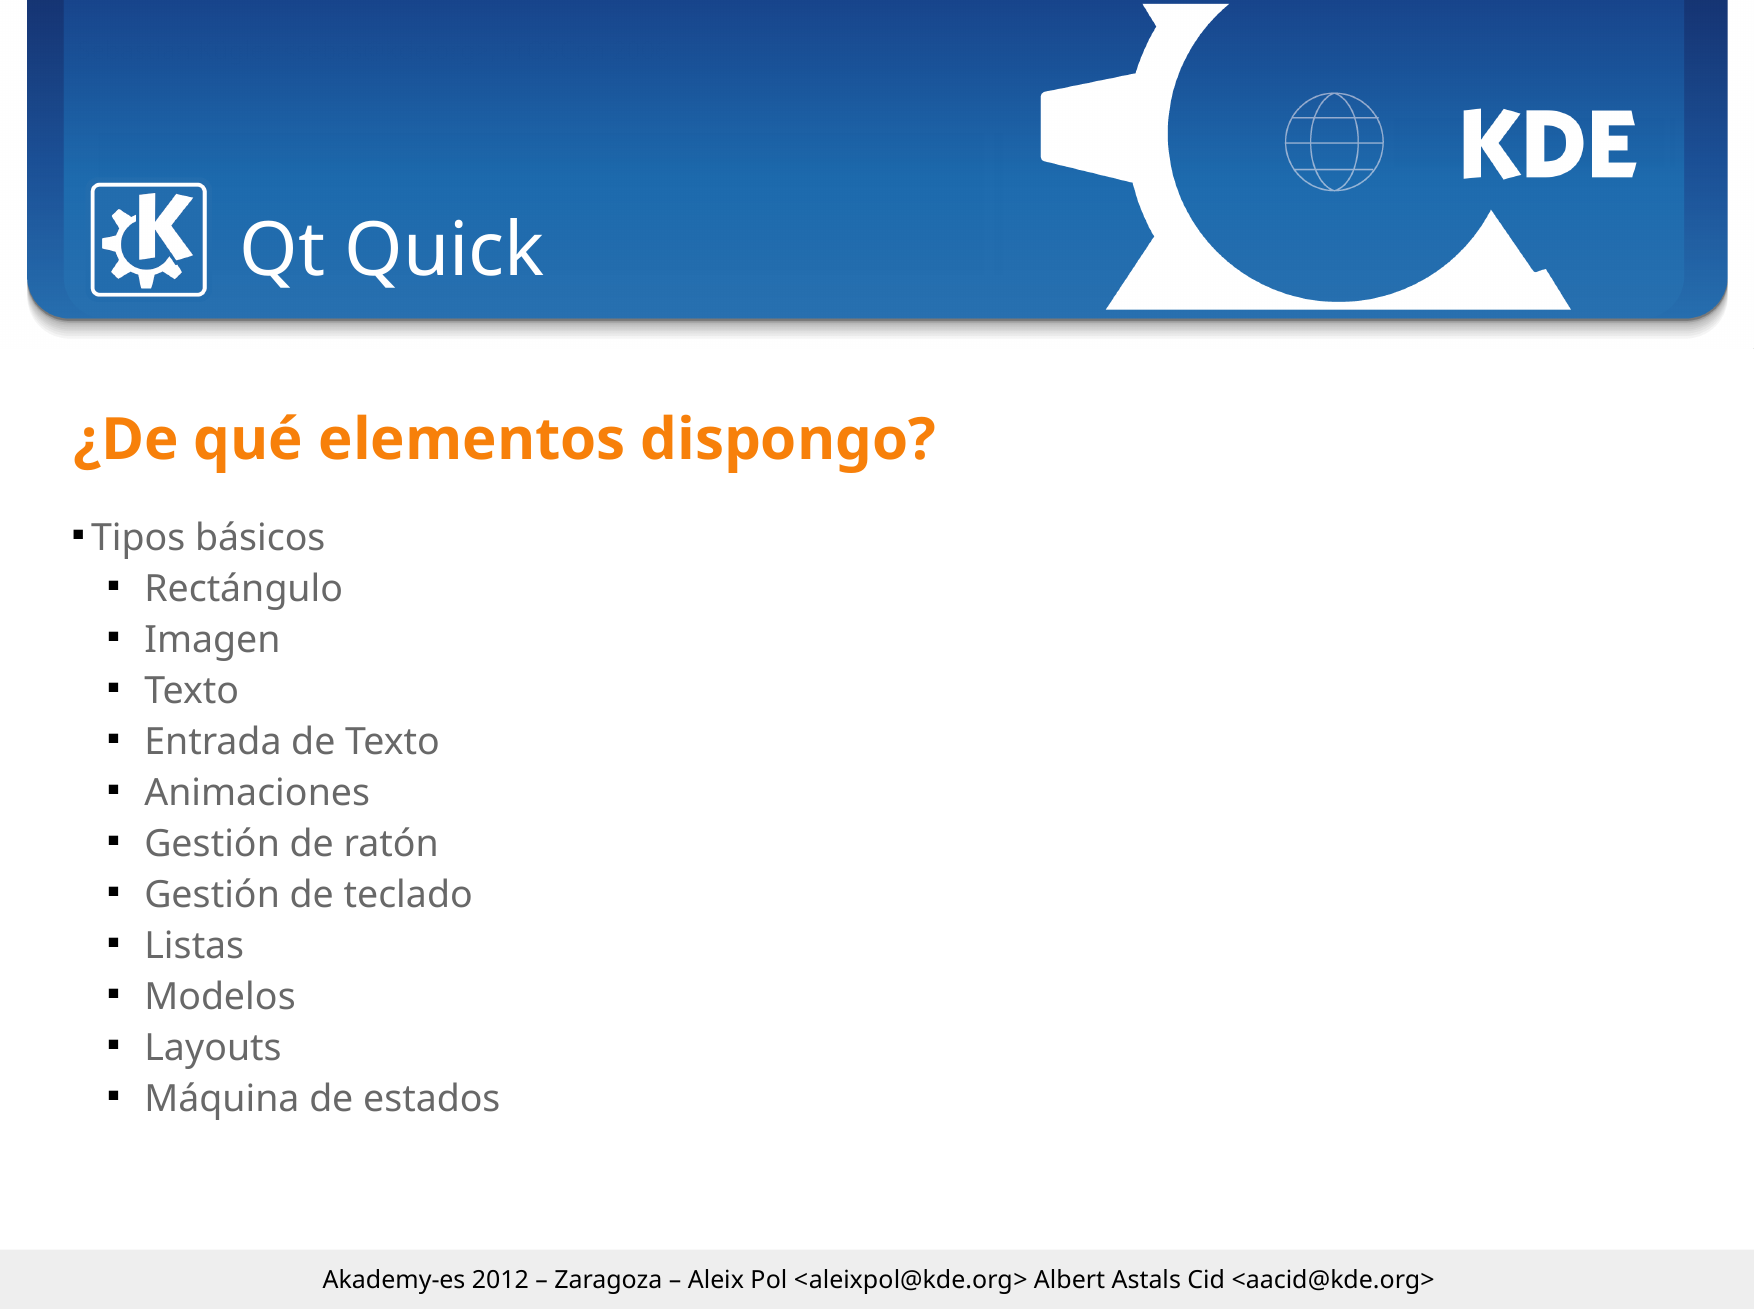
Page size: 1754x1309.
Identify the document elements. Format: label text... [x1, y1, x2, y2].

text_box ¿De qué elementos dispongo? Tipos básicos Rectángulo Imagen Texto Entrada de Texto Animaciones Gestión de ratón Gestión de teclado Listas Modelos Layouts Máquina de estados [58, 389, 1683, 1024]
picture [0, 0, 1754, 349]
